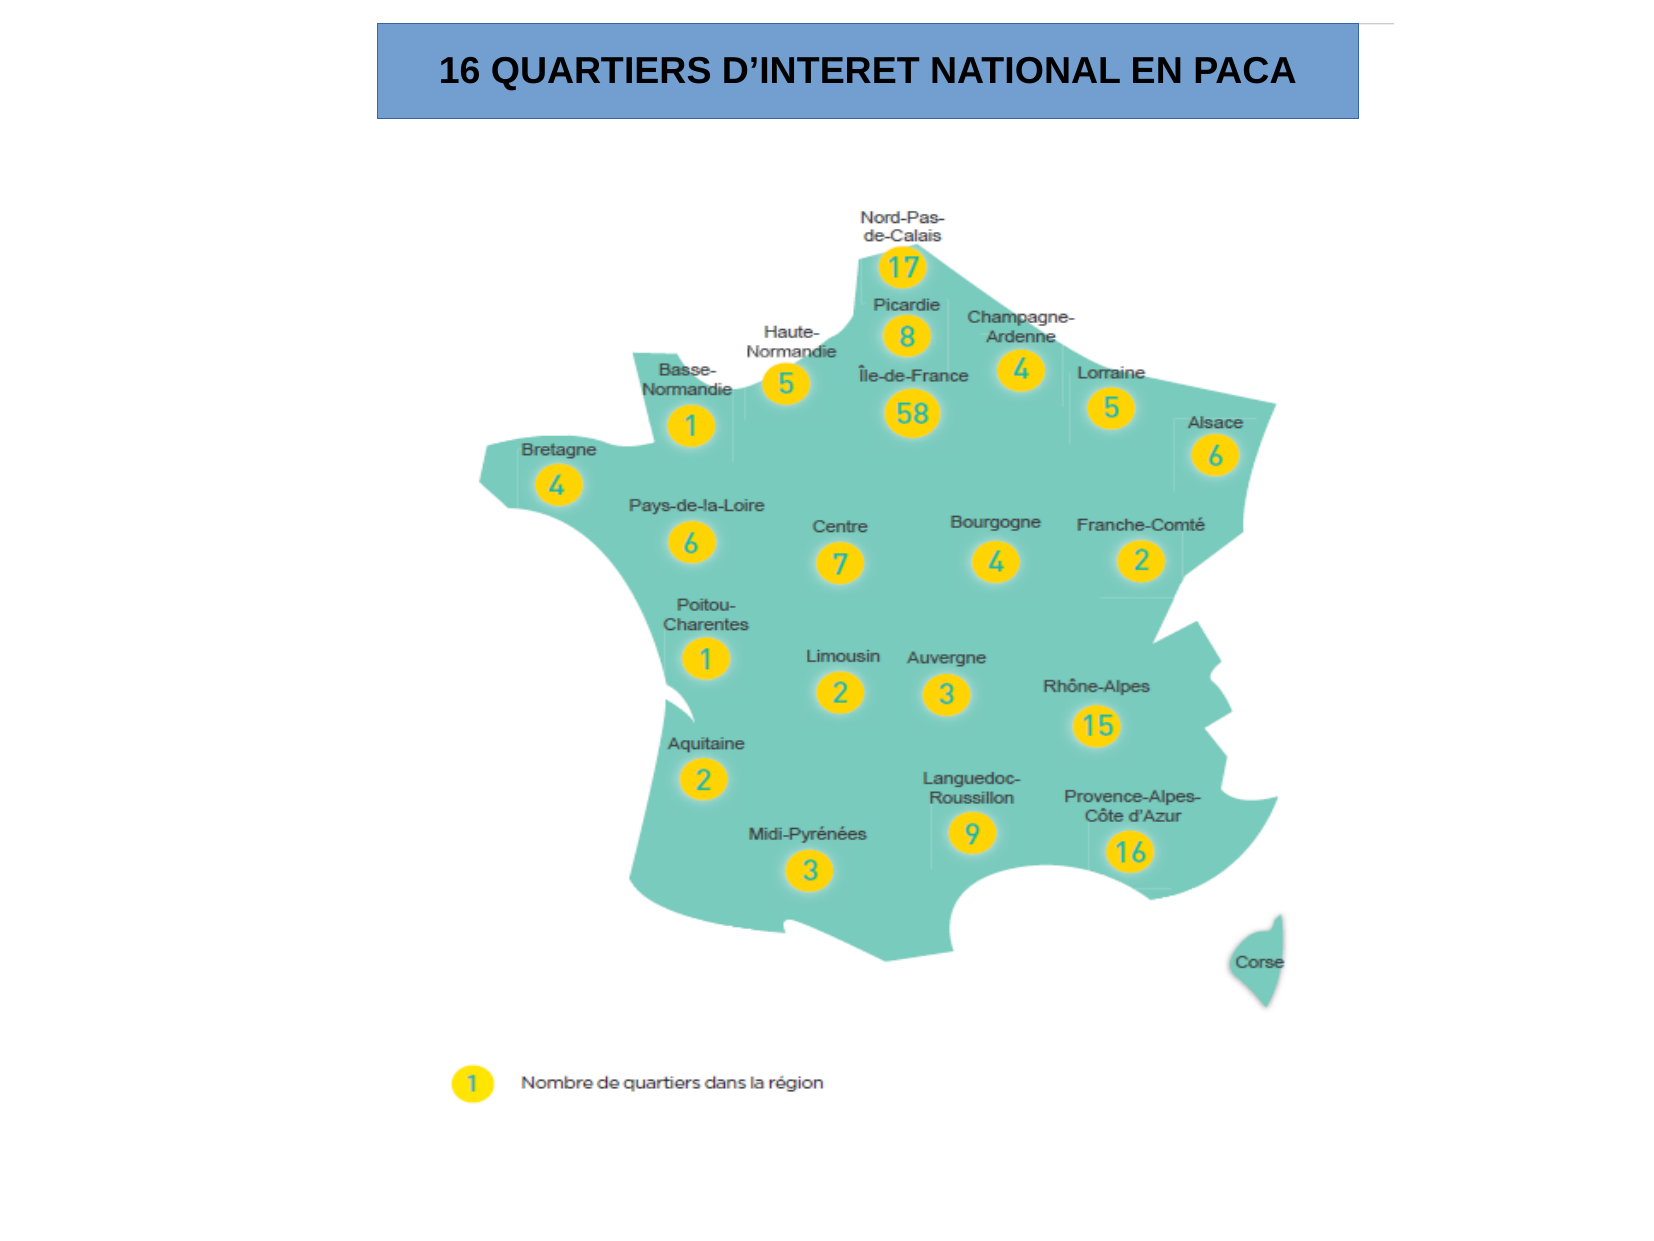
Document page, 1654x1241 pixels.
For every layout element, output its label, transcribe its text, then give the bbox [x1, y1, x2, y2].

picture [377, 23, 1394, 1134]
text_box 16 QUARTIERS D’INTERET NATIONAL EN PACA [377, 23, 1359, 119]
